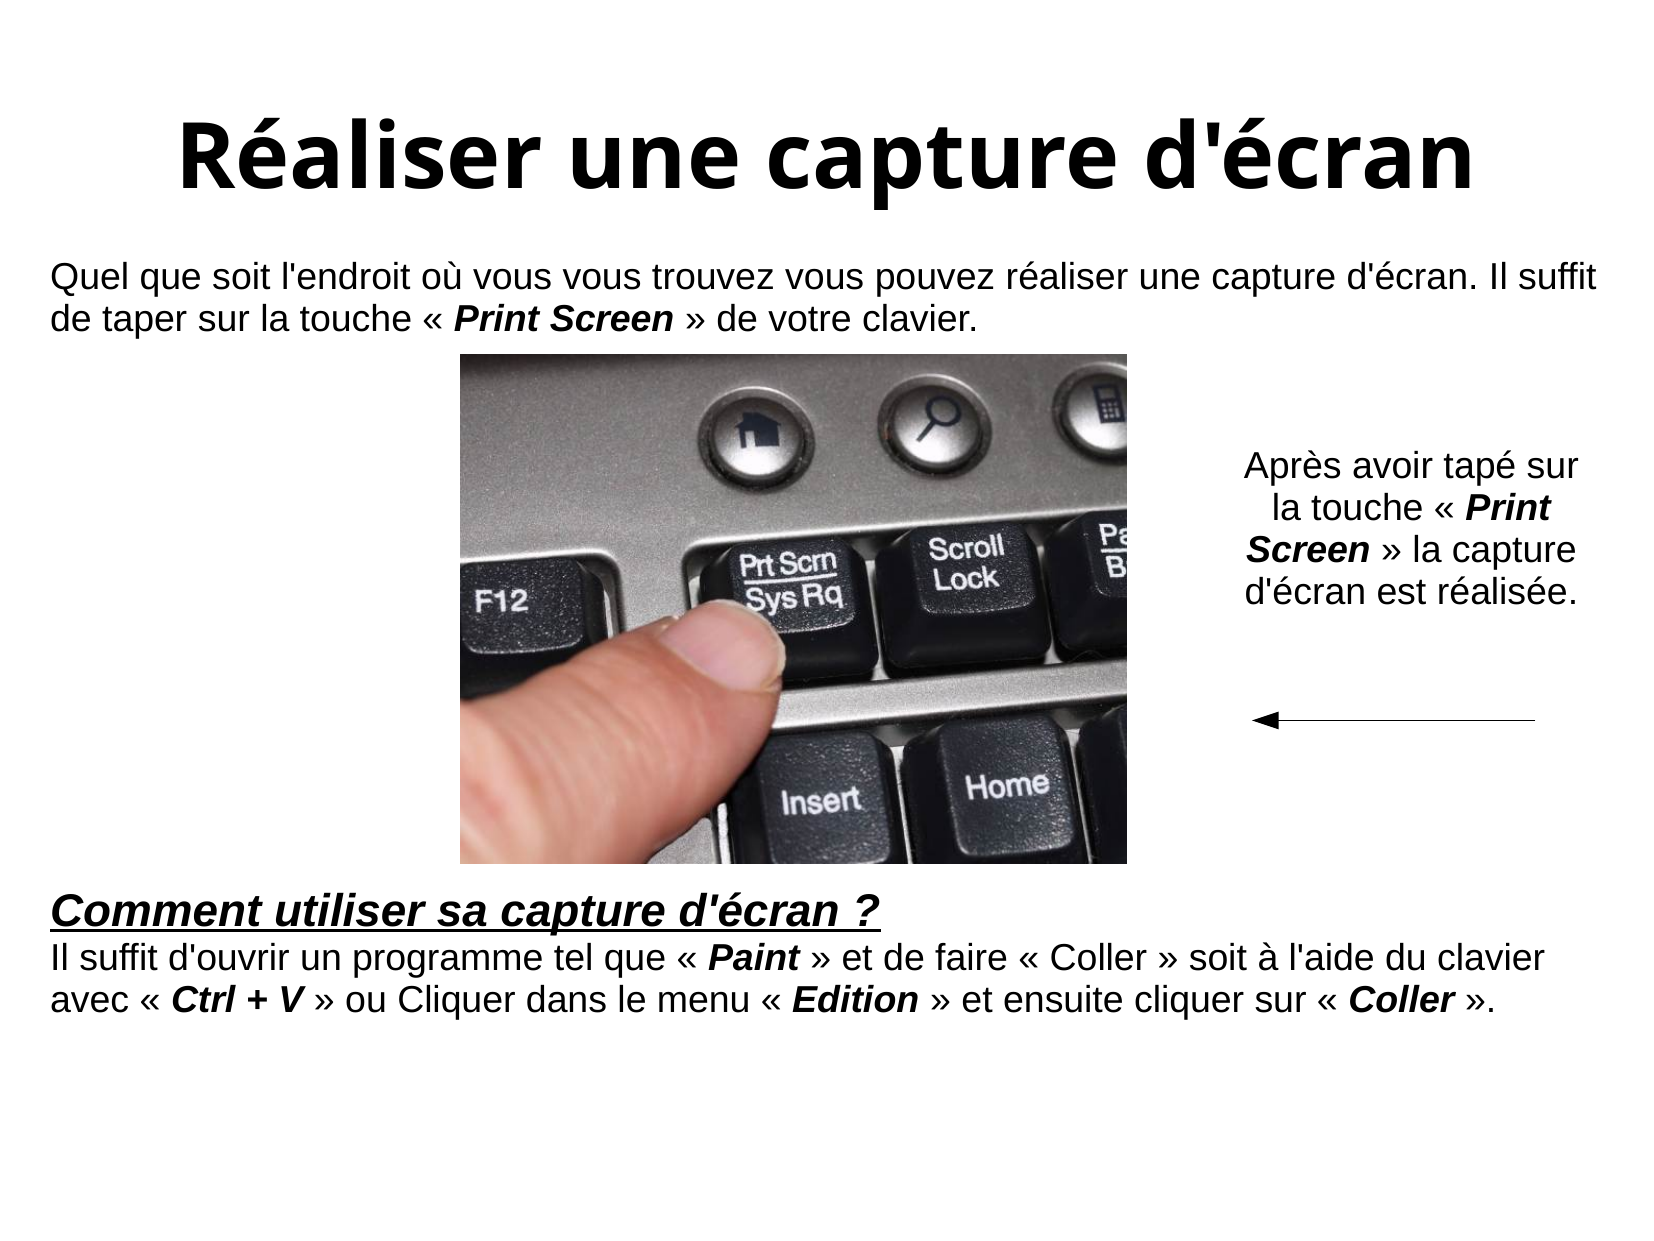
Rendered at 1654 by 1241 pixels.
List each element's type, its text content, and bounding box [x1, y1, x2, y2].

text_box Après avoir tapé sur la touche « Print Screen » la capture d'écran est réalisée. [1216, 437, 1607, 622]
picture [460, 354, 1127, 864]
text_box Quel que soit l'endroit où vous vous trouvez vous pouvez réaliser une capture d'écran. Il suffit de taper sur la touche « Print Screen » de votre clavier. Comment utiliser sa capture d'écran ? Il suffit d'ouvrir un programme tel que « Paint » et de faire « Coller » soit à l'aide du clavier avec « Ctrl + V » ou Cliquer dans le menu « Edition » et ensuite cliquer sur « Coller ». [35, 248, 1619, 1241]
title Réaliser une capture d'écran [82, 49, 1571, 248]
